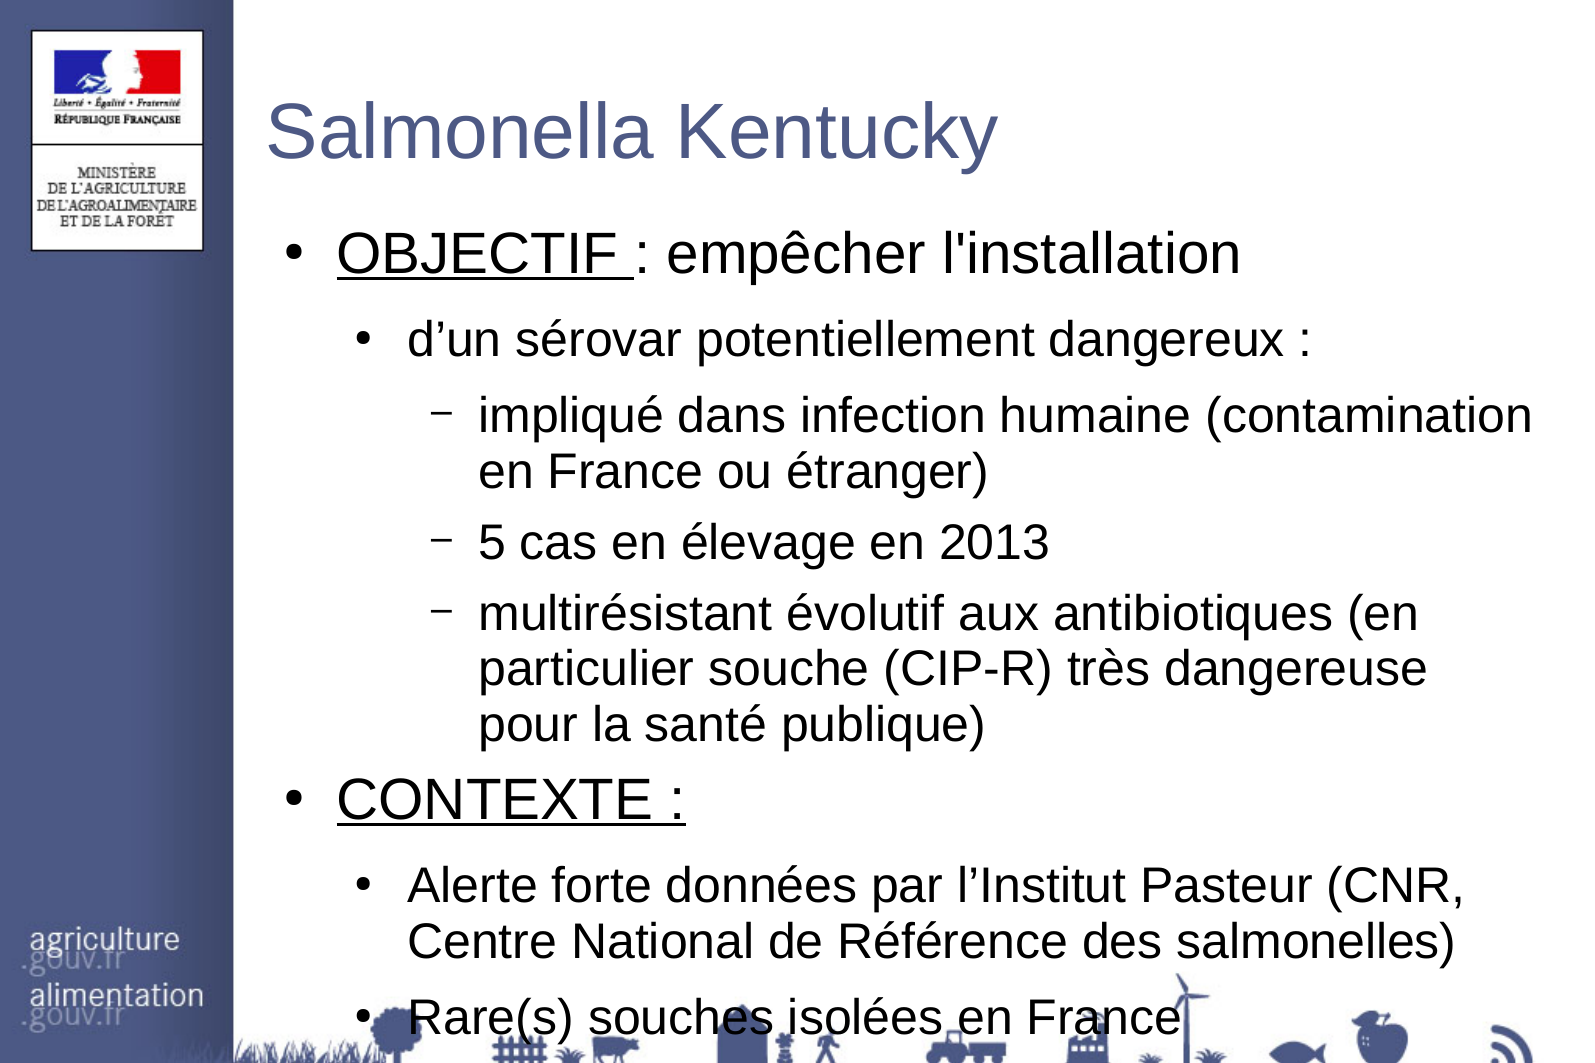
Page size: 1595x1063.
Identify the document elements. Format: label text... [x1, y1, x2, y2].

title Salmonella Kentucky [265, 42, 1536, 220]
picture [0, 0, 1595, 1063]
list OBJECTIF : empêcher l'installation d’un sérovar potentiellement dangereux : impliqué dans infection humaine (contamination en France ou étranger) 5 cas en élevage en 2013 multirésistant évolutif aux antibiotiques (en particulier souche (CIP-R) très dangereuse pour la santé publique) CONTEXTE : Alerte forte données par l’Institut Pasteur (CNR, Centre National de Référence des salmonelles) Rare(s) souches isolées en France [265, 220, 1536, 1045]
